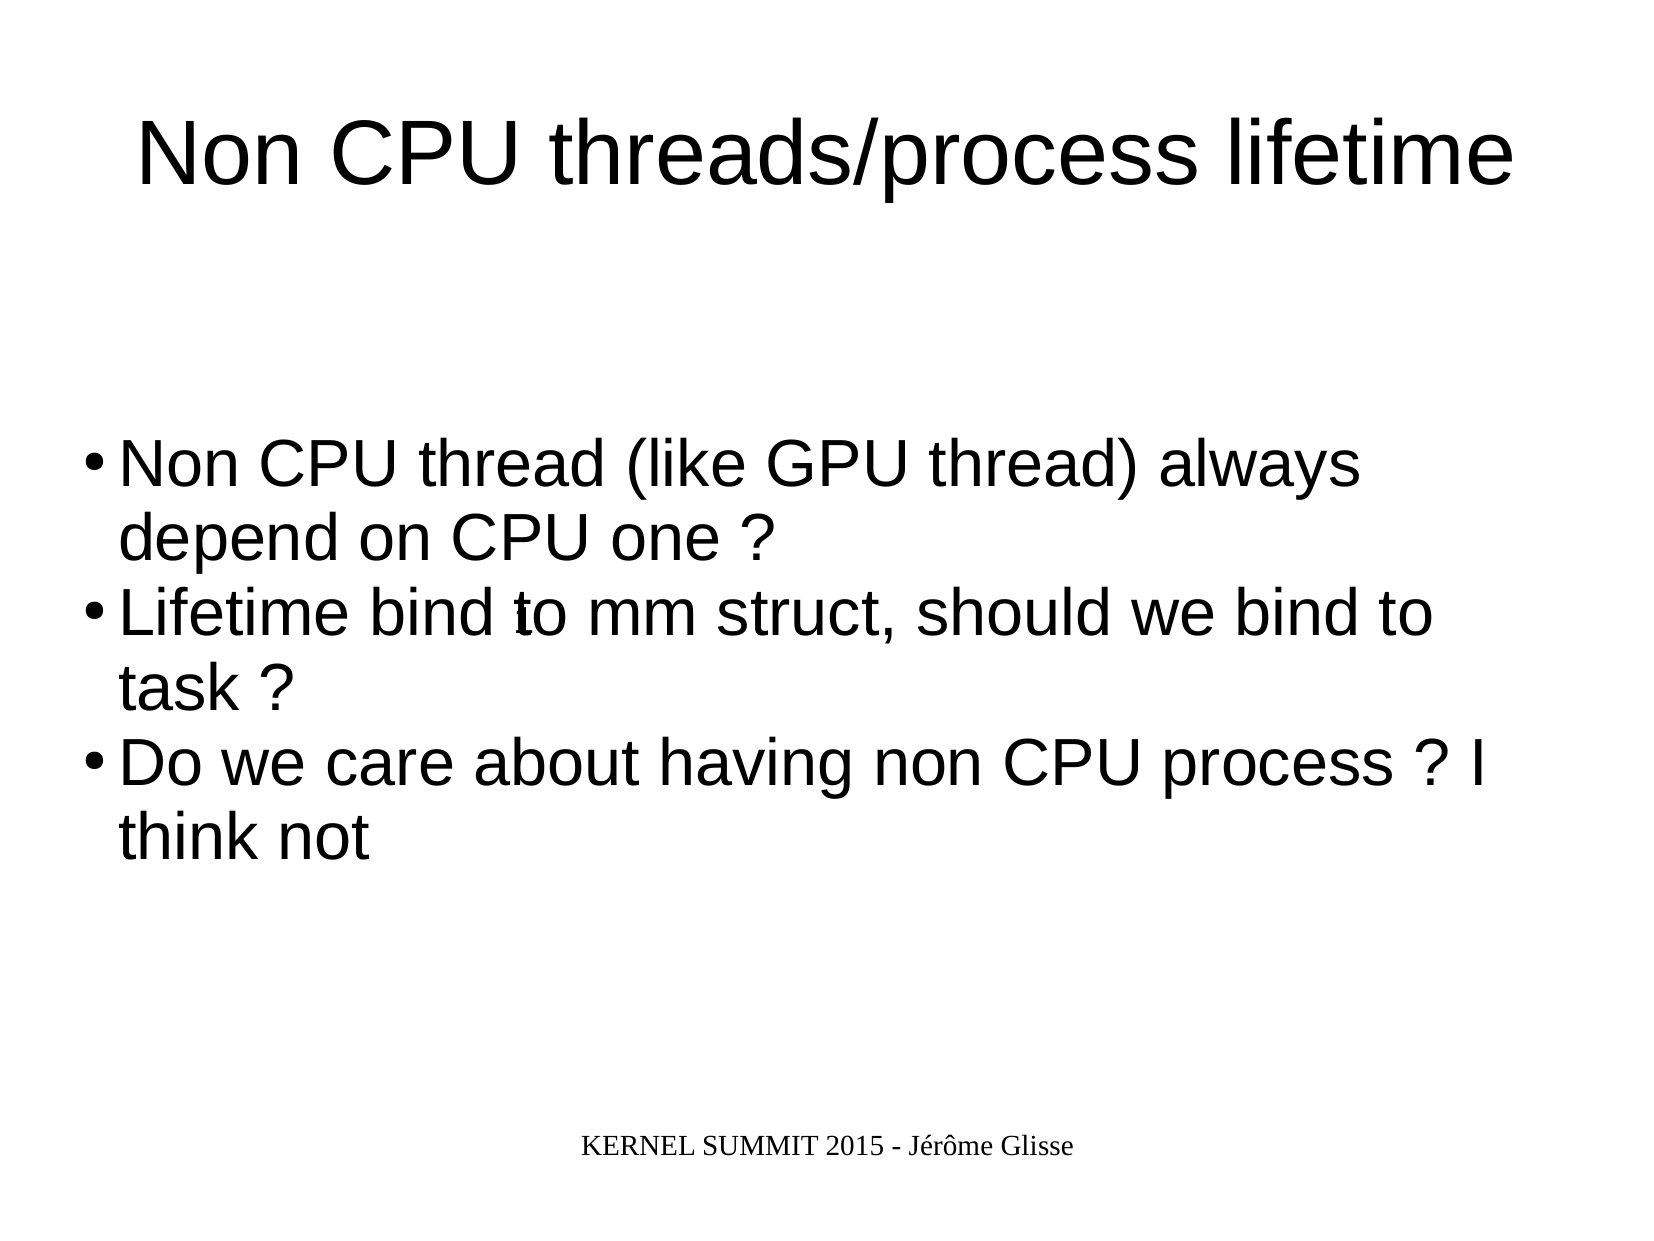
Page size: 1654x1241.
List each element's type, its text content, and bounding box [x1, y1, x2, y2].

title Non CPU threads/process lifetime [82, 49, 1571, 257]
subtitle Non CPU thread (like GPU thread) always depend on CPU one ? Lifetime bind to mm struct, should we bind to task ? Do we care about having non CPU process ? I think not [82, 290, 1571, 1010]
text_box <number> [498, 591, 1156, 662]
